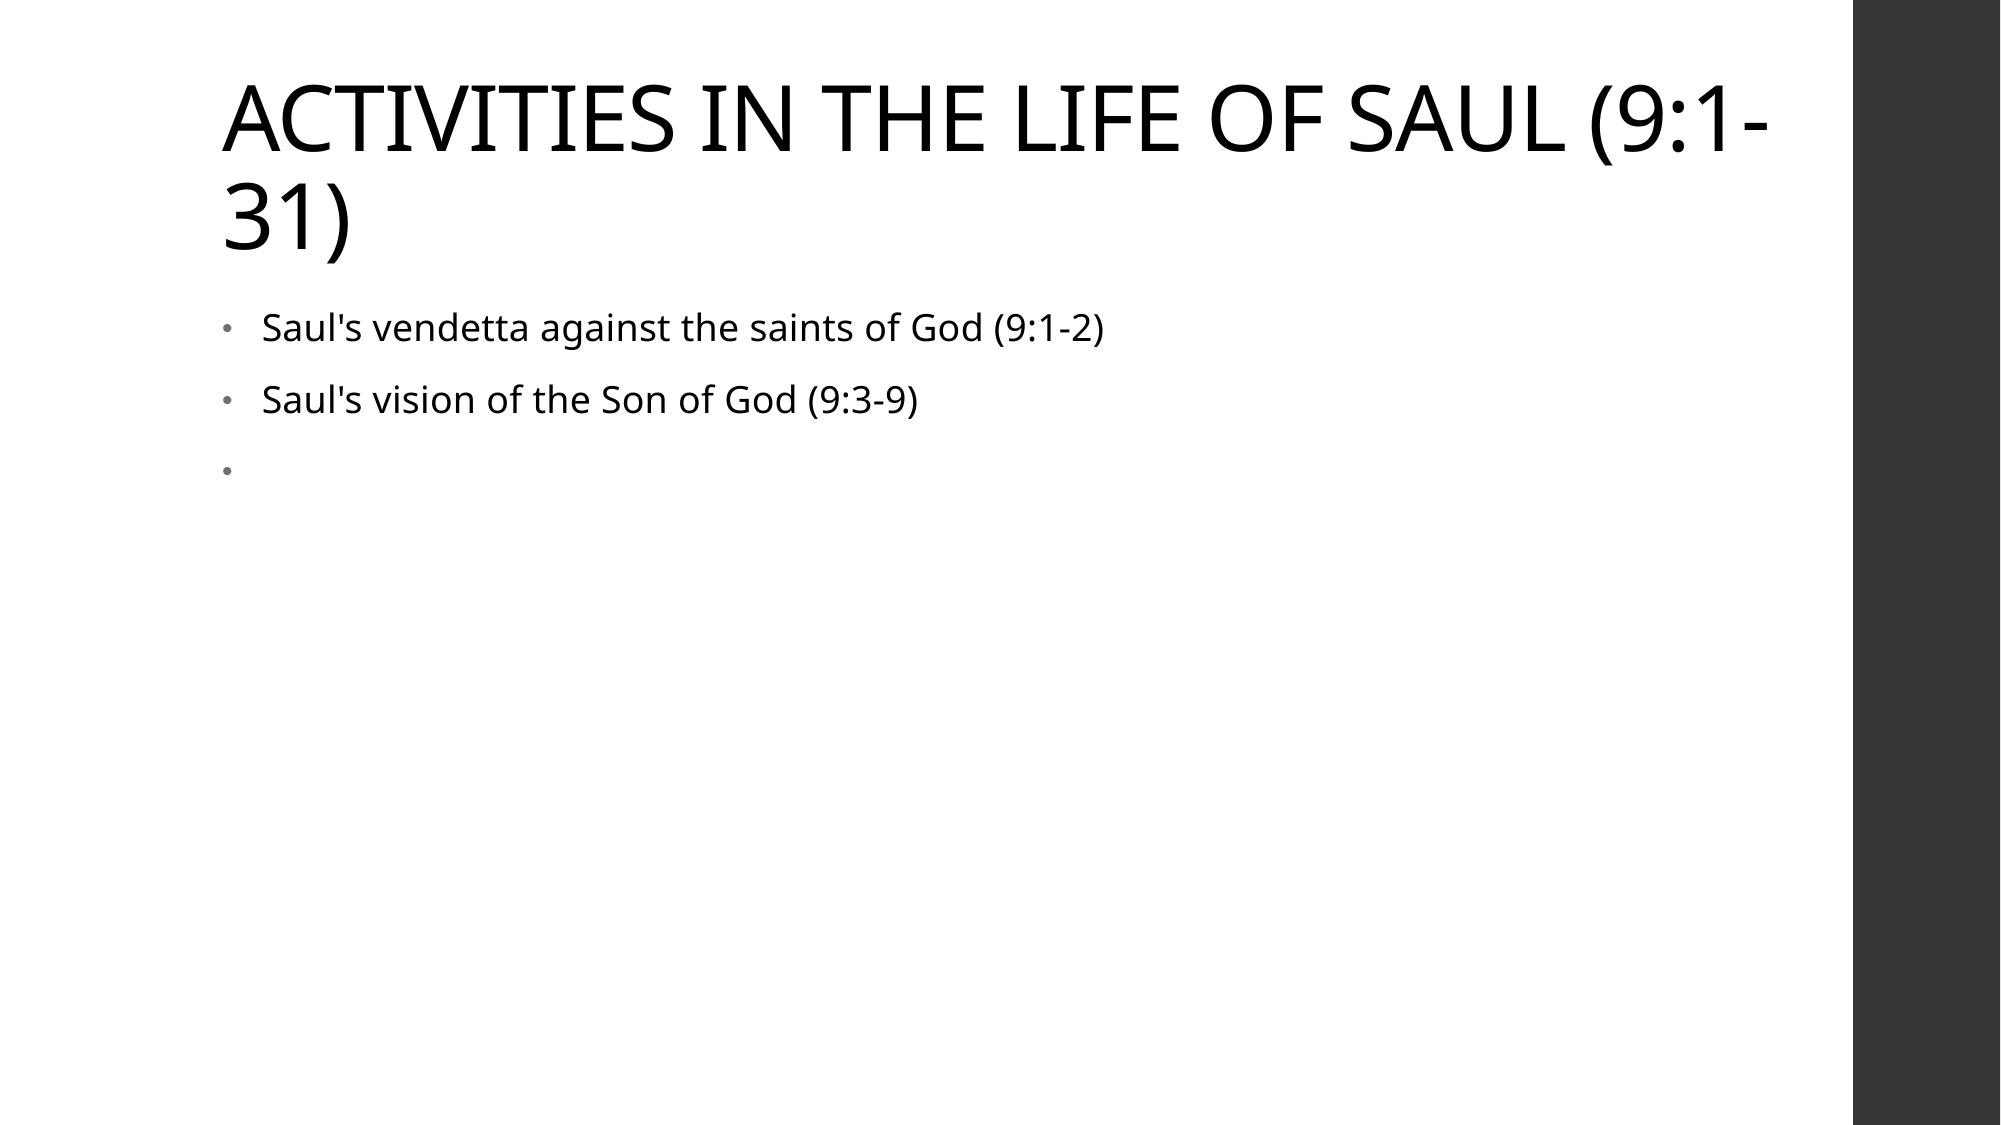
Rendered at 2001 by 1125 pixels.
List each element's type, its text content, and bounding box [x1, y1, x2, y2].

list Saul's vendetta against the saints of God (9:1-2) Saul's vision of the Son of God (9:3-9) [206, 299, 1617, 1014]
title ACTIVITIES IN THE LIFE OF SAUL (9:1-31) [206, 60, 1797, 278]
